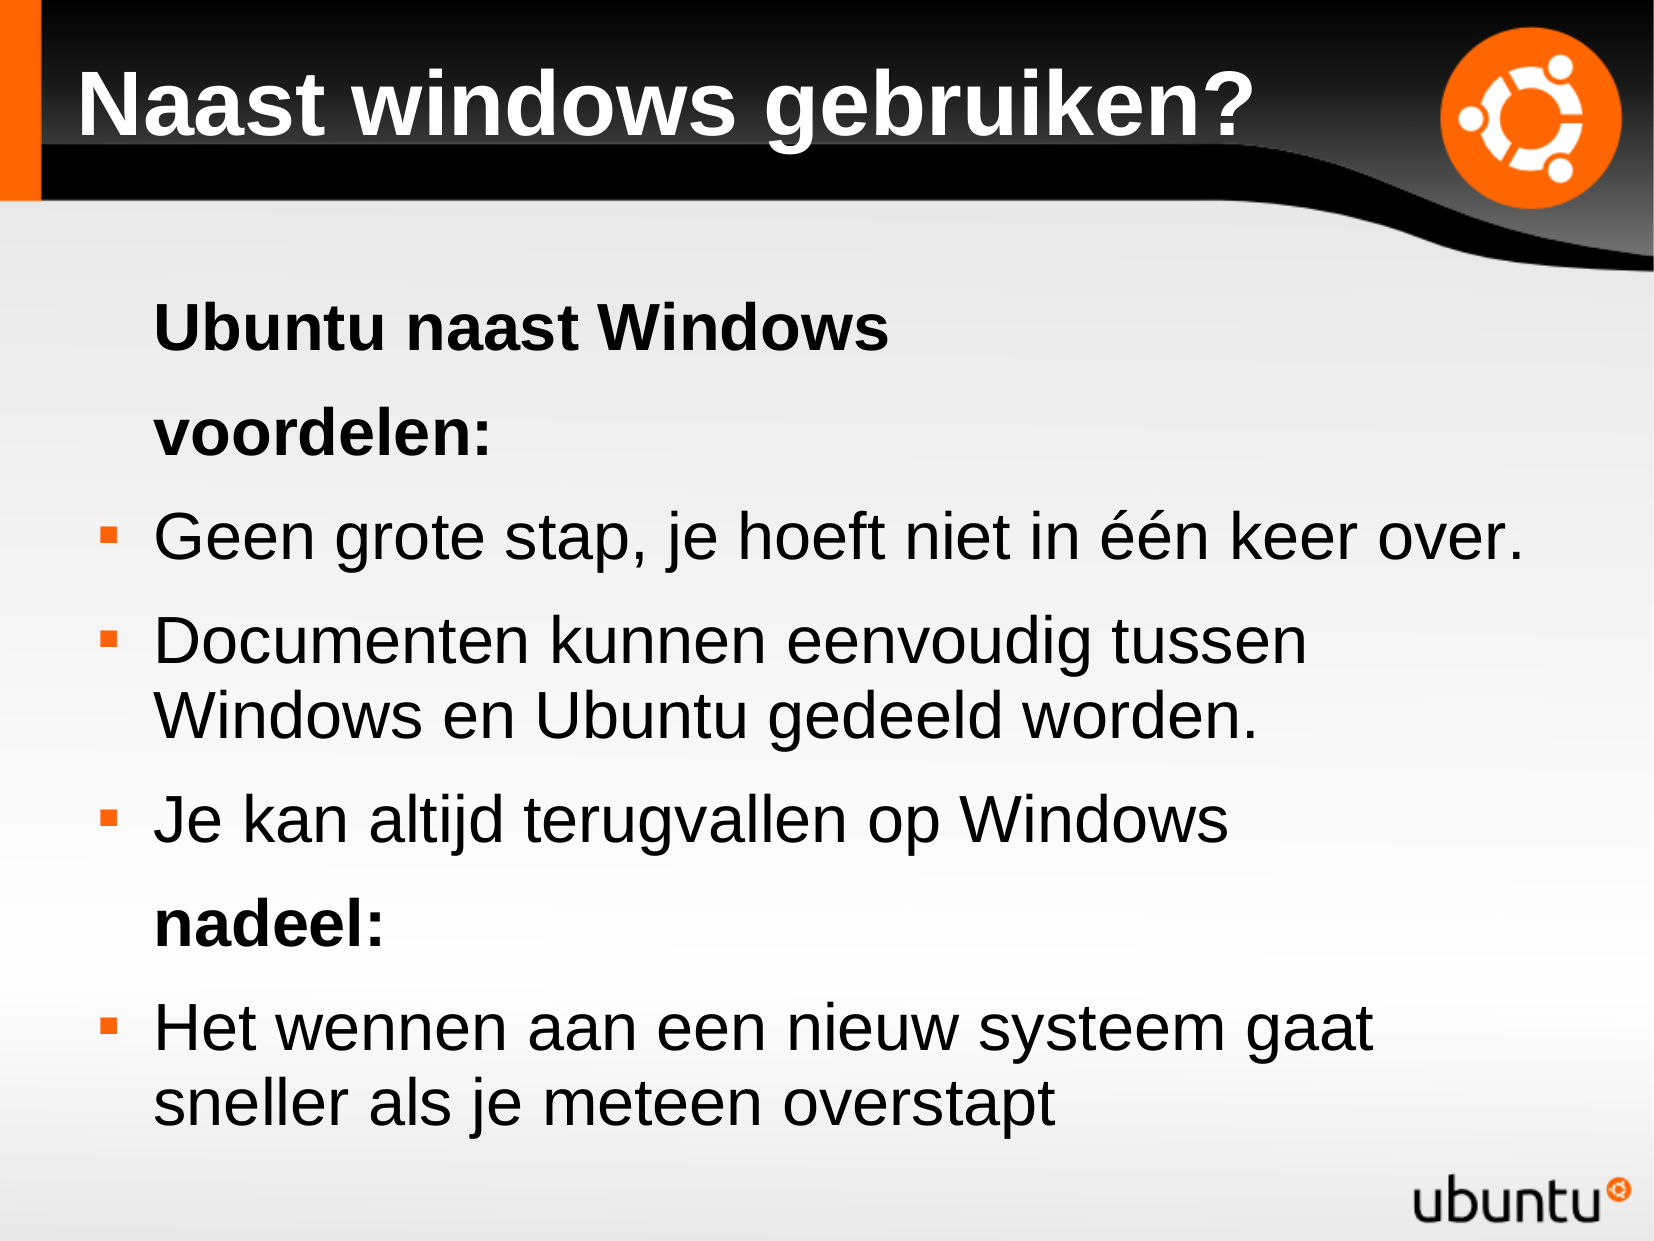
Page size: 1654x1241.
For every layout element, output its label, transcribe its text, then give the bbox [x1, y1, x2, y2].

title Naast windows gebruiken? [76, 7, 1565, 200]
list Ubuntu naast Windows voordelen: Geen grote stap, je hoeft niet in één keer over. Documenten kunnen eenvoudig tussen Windows en Ubuntu gedeeld worden. Je kan altijd terugvallen op Windows nadeel: Het wennen aan een nieuw systeem gaat sneller als je meteen overstapt [82, 290, 1571, 1140]
picture [0, 0, 1654, 1241]
